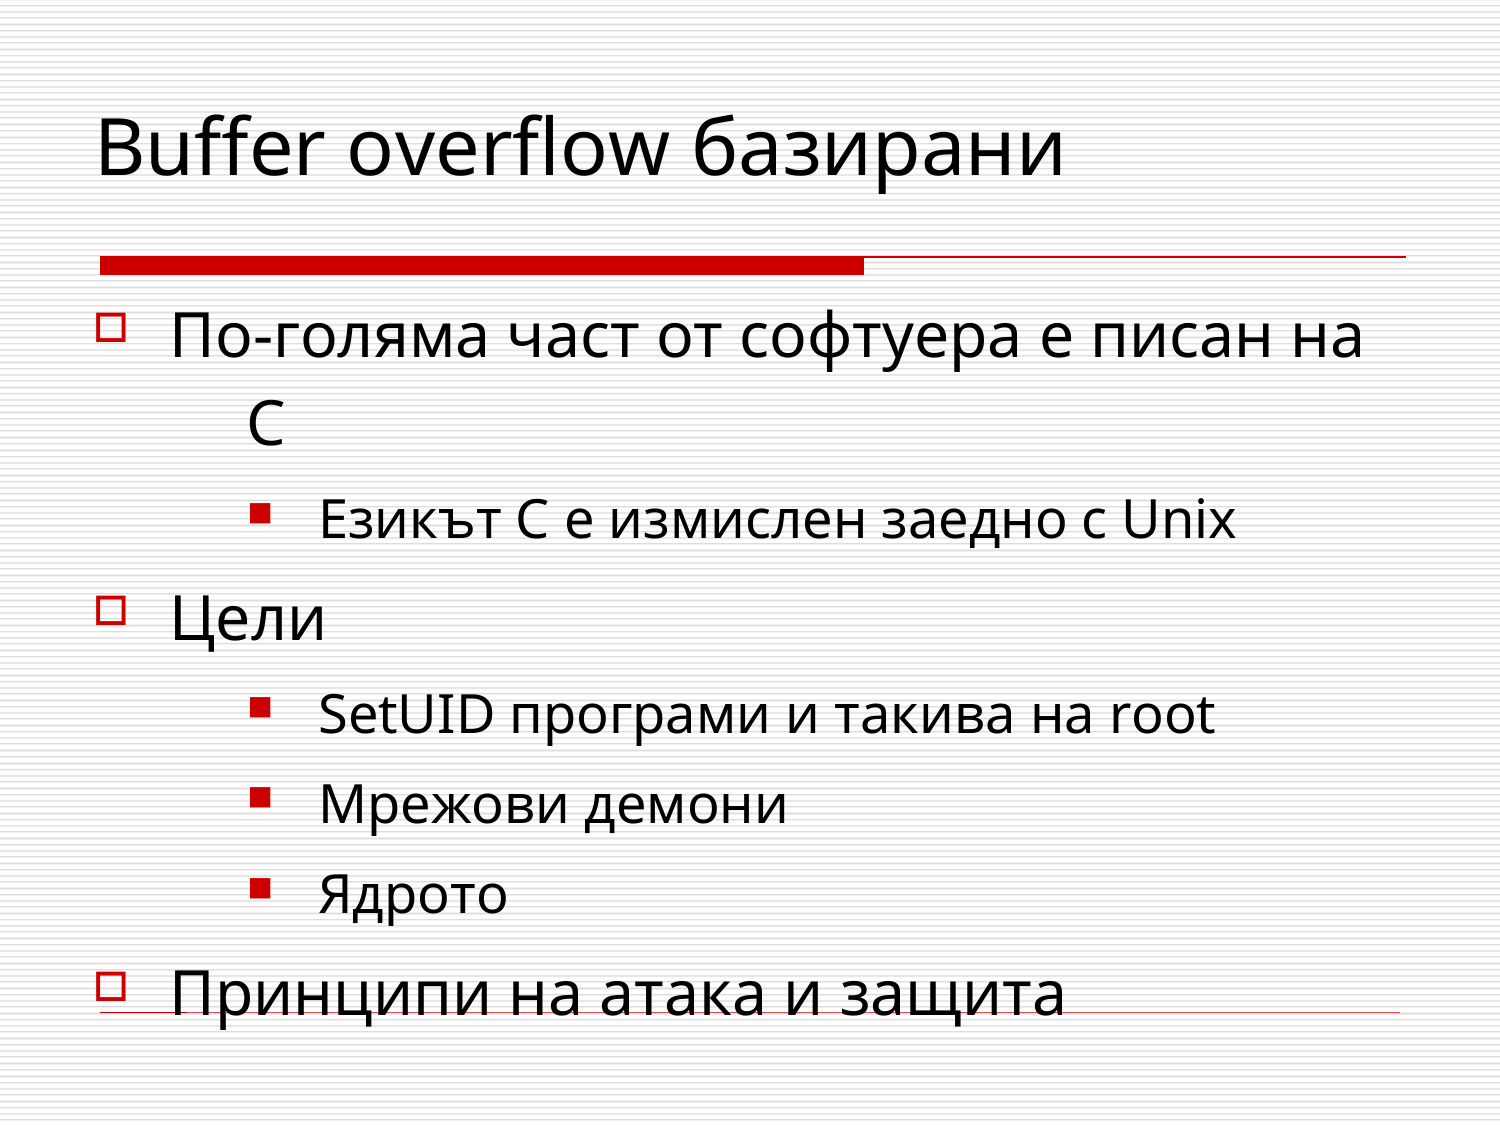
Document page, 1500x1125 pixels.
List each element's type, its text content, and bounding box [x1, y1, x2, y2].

picture [0, 0, 1500, 1125]
list По-голяма част от софтуера е писан на C Езикът C е измислен заедно с Unix Цели SetUID програми и такива на root Мрежови демони Ядрото Принципи на атака и защита [92, 287, 1405, 988]
title Buffer overflow базирани [94, 35, 1407, 249]
